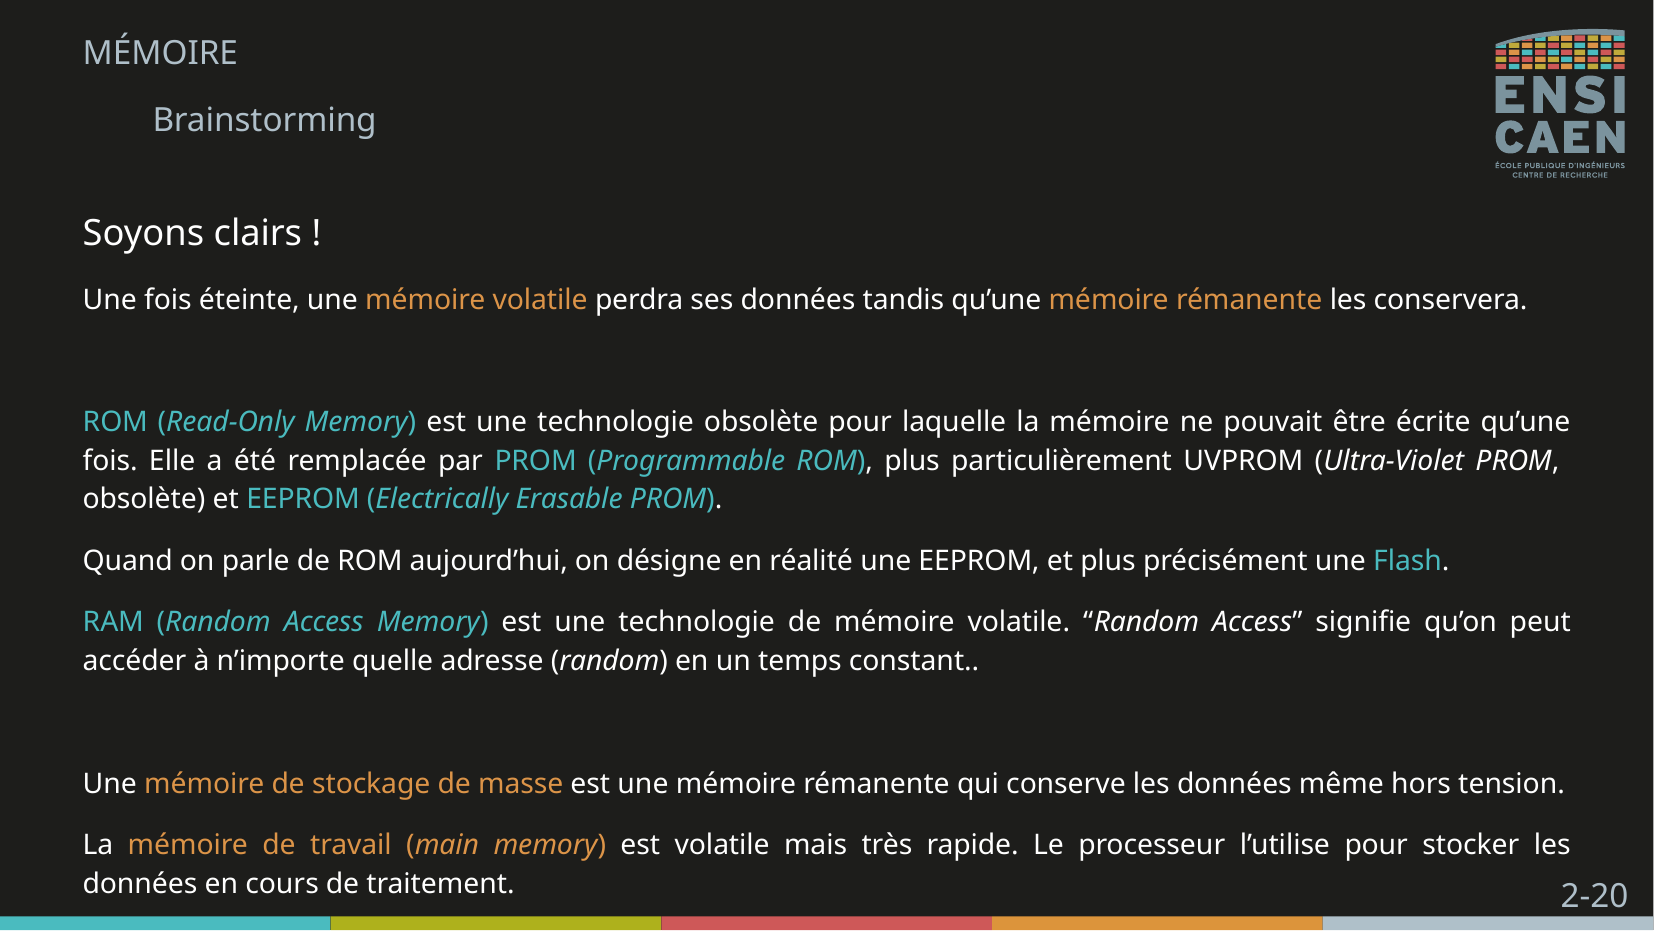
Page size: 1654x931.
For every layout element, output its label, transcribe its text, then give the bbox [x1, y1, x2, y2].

title MÉMOIRE Brainstorming [82, 0, 1467, 148]
list Soyons clairs ! Une fois éteinte, une mémoire volatile perdra ses données tandis qu’une mémoire rémanente les conservera. ROM (Read-Only Memory) est une technologie obsolète pour laquelle la mémoire ne pouvait être écrite qu’une fois. Elle a été remplacée par PROM (Programmable ROM), plus particulièrement UVPROM (Ultra-Violet PROM, obsolète) et EEPROM (Electrically Erasable PROM). Quand on parle de ROM aujourd’hui, on désigne en réalité une EEPROM, et plus précisément une Flash. RAM (Random Access Memory) est une technologie de mémoire volatile. “Random Access” signifie qu’on peut accéder à n’importe quelle adresse (random) en un temps constant.. Une mémoire de stockage de masse est une mémoire rémanente qui conserve les données même hors tension. La mémoire de travail (main memory) est volatile mais très rapide. Le processeur l’utilise pour stocker les données en cours de traitement. [82, 206, 1571, 916]
